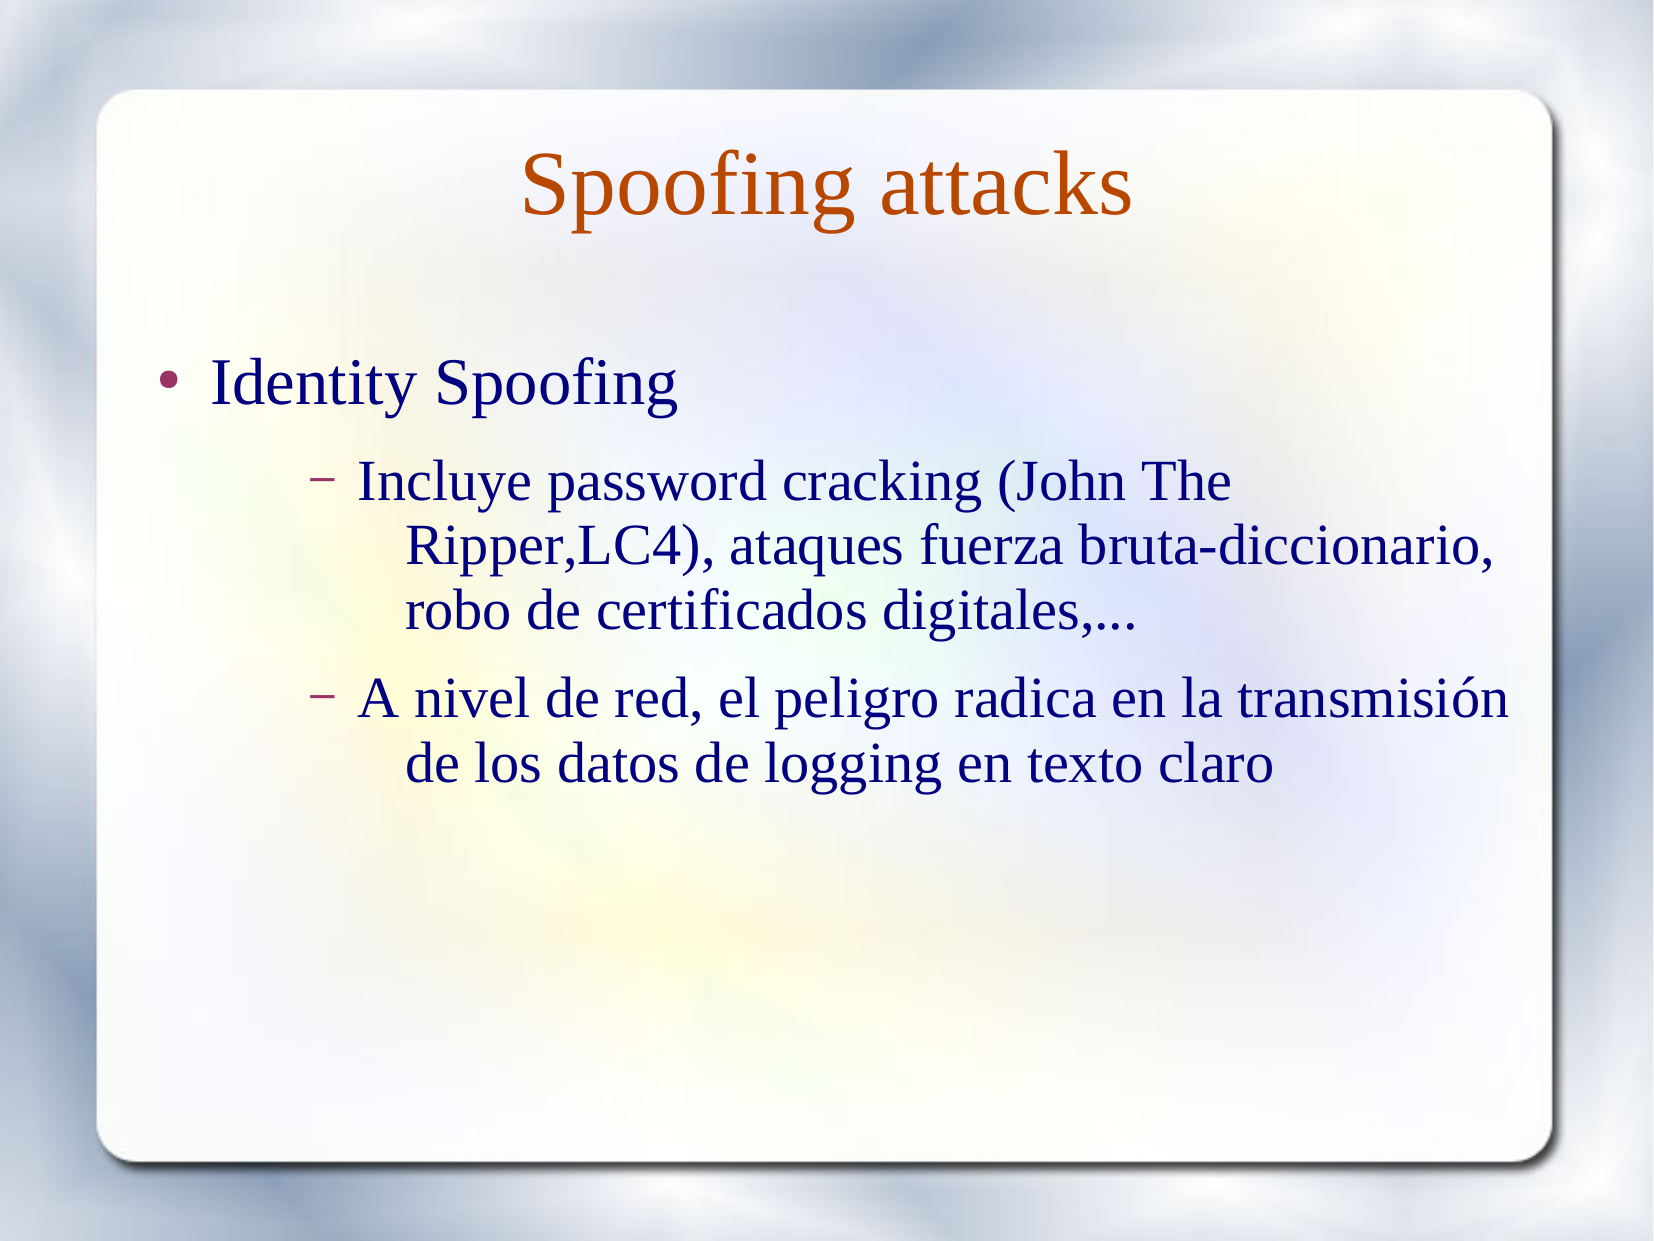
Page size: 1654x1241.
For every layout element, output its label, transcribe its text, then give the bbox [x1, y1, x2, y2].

list Identity Spoofing Incluye password cracking (John The Ripper,LC4), ataques fuerza bruta-diccionario, robo de certificados digitales,... A nivel de red, el peligro radica en la transmisión de los datos de logging en texto claro [121, 344, 1534, 1149]
picture [0, 0, 1654, 1241]
title Spoofing attacks [121, 132, 1534, 235]
